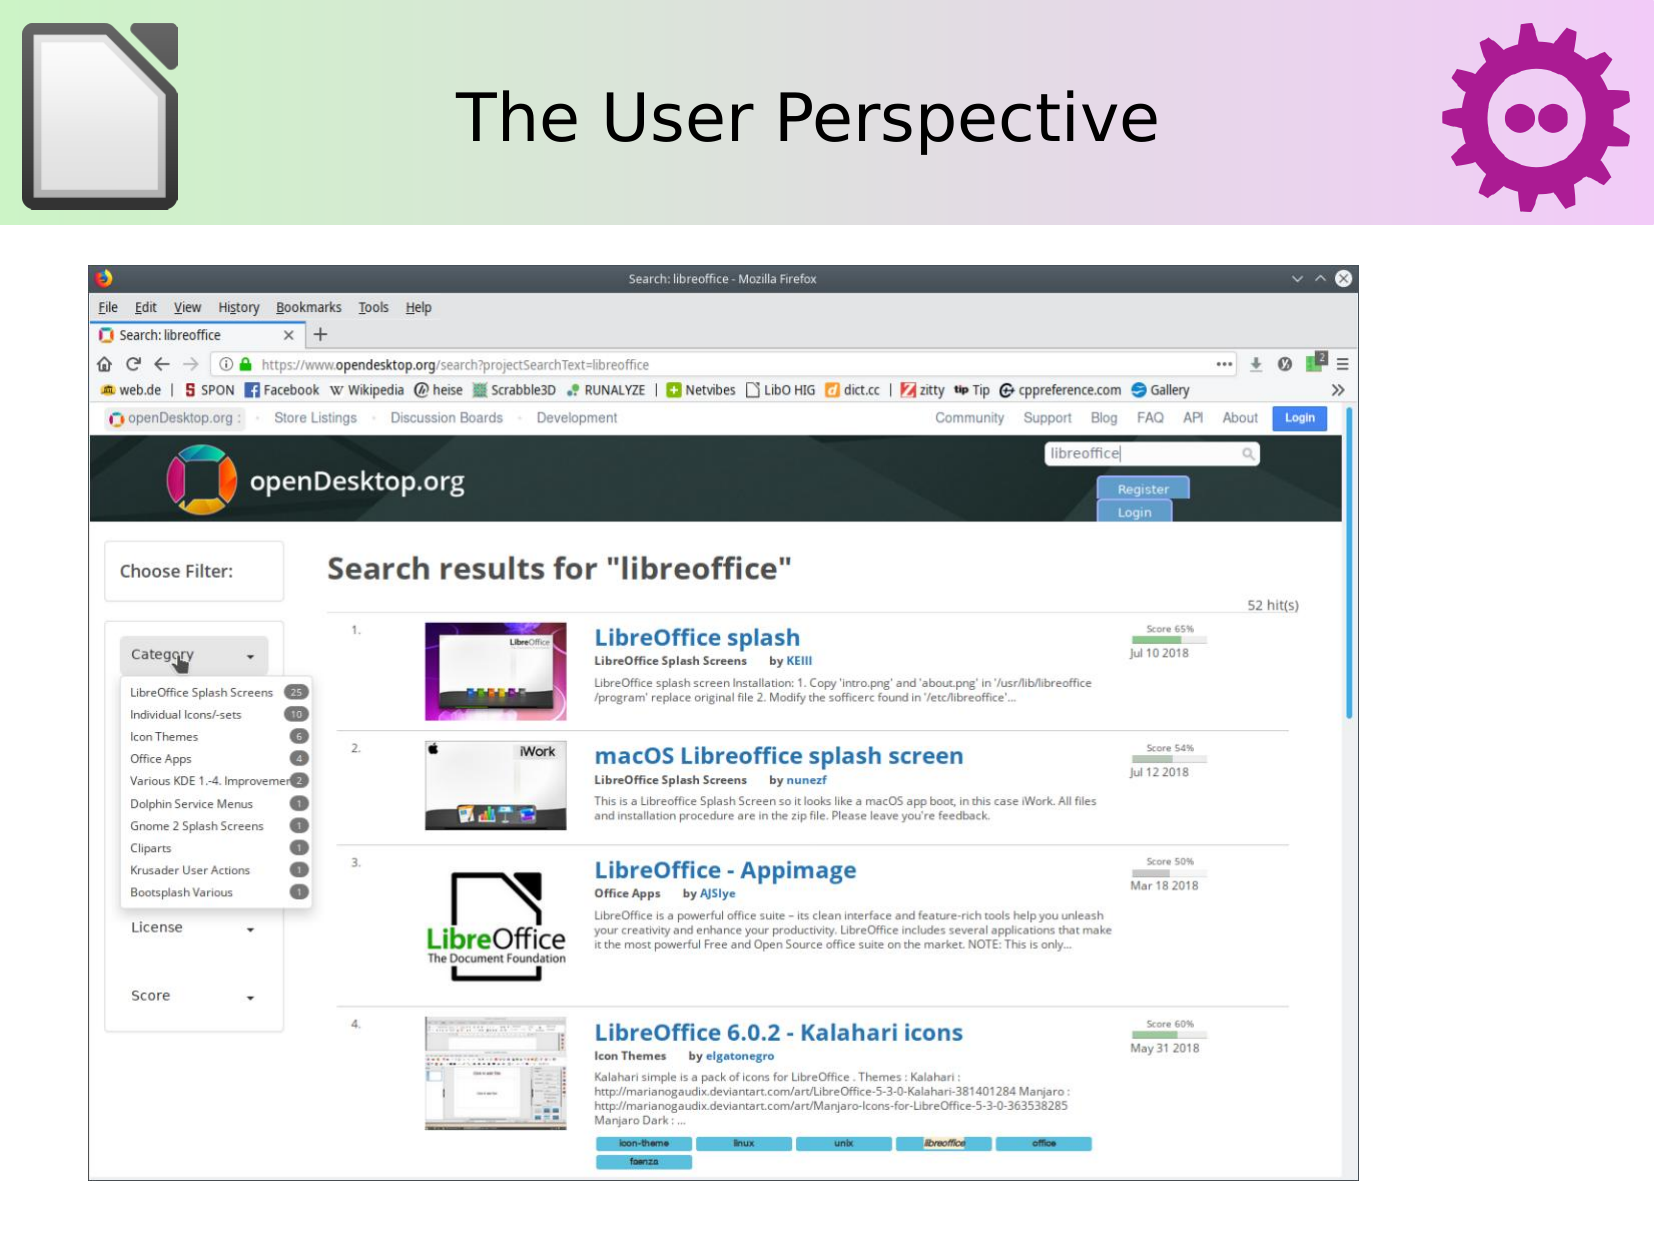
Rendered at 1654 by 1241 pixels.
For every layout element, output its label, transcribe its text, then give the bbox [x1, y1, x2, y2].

picture [22, 23, 178, 210]
title The User Perspective [212, 23, 1406, 213]
picture [88, 265, 1359, 1181]
picture [1442, 23, 1630, 212]
